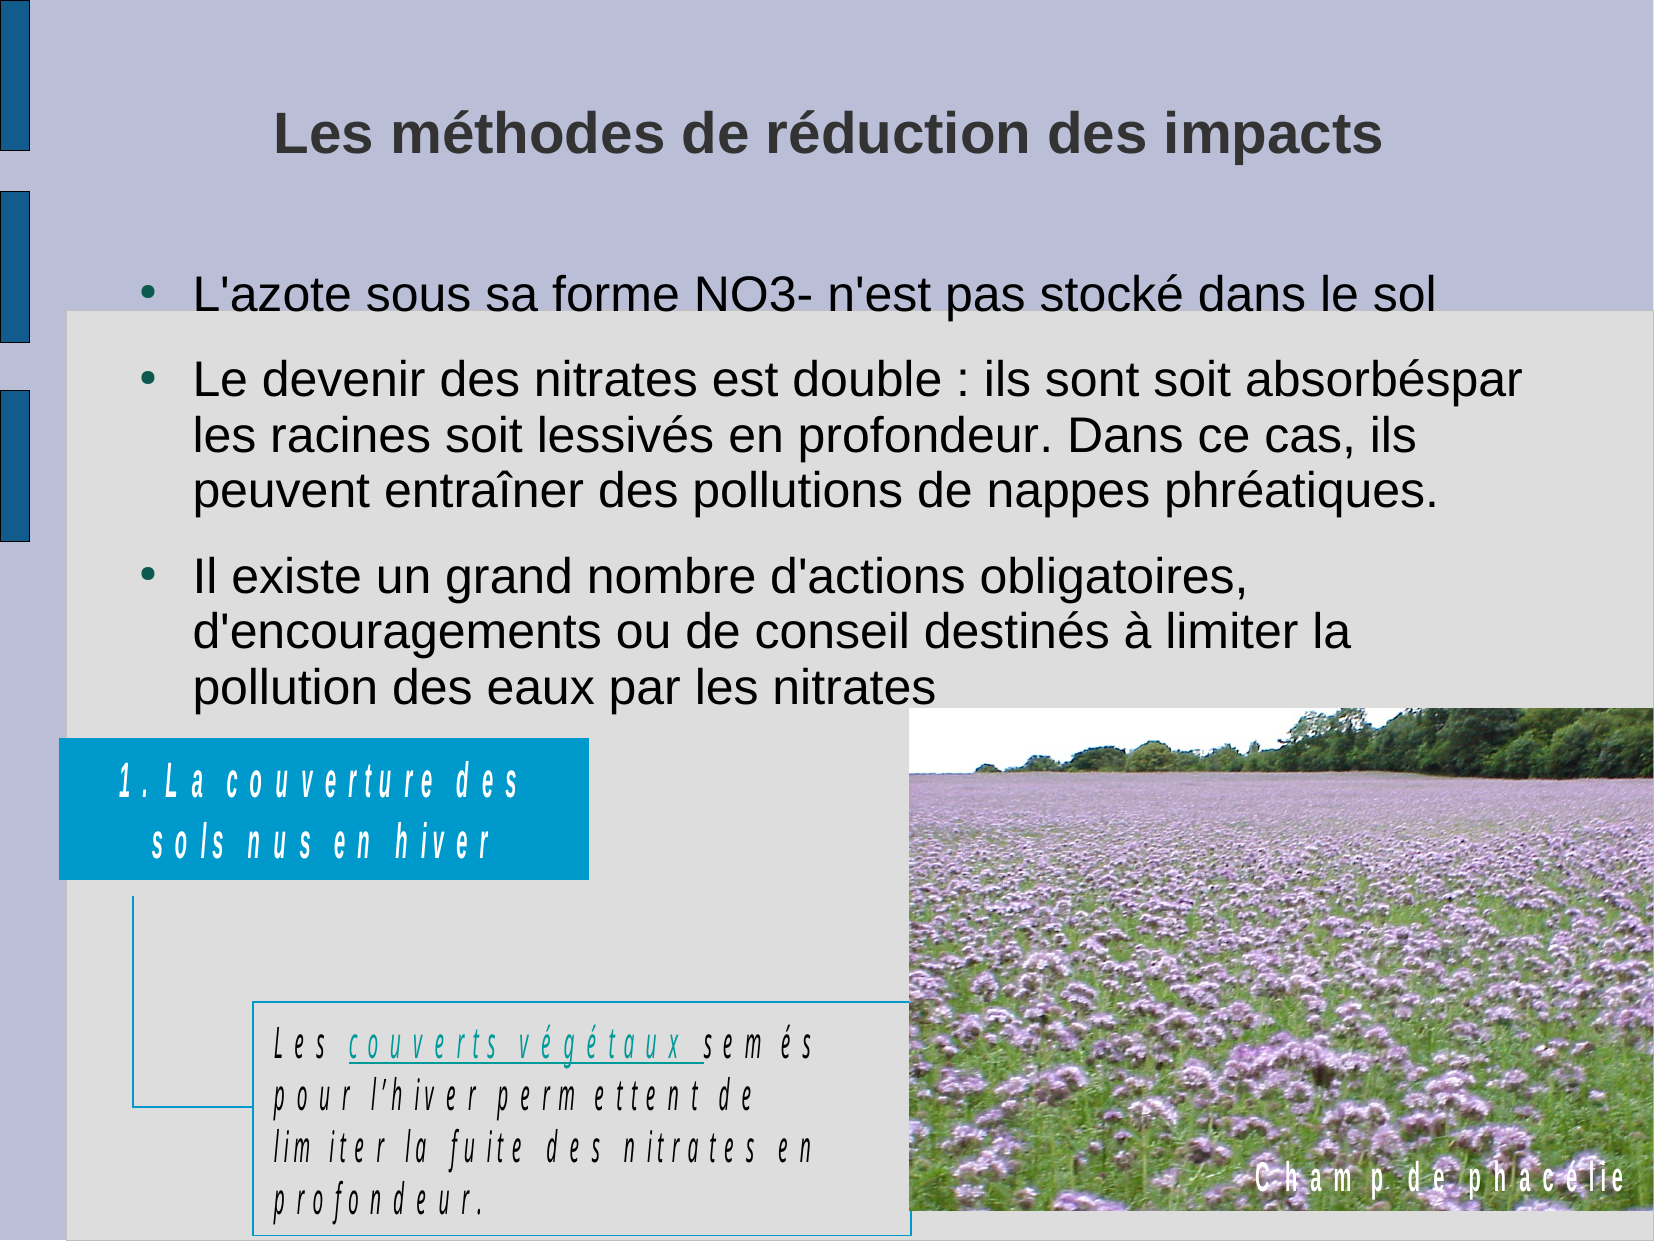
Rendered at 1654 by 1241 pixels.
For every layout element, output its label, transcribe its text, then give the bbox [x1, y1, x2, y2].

title Les méthodes de réduction des impacts [123, 29, 1536, 237]
picture [59, 708, 1654, 1241]
list L'azote sous sa forme NO3- n'est pas stocké dans le sol Le devenir des nitrates est double : ils sont soit absorbéspar les racines soit lessivés en profondeur. Dans ce cas, ils peuvent entraîner des pollutions de nappes phréatiques. Il existe un grand nombre d'actions obligatoires, d'encouragements ou de conseil destinés à limiter la pollution des eaux par les nitrates [121, 265, 1536, 1127]
